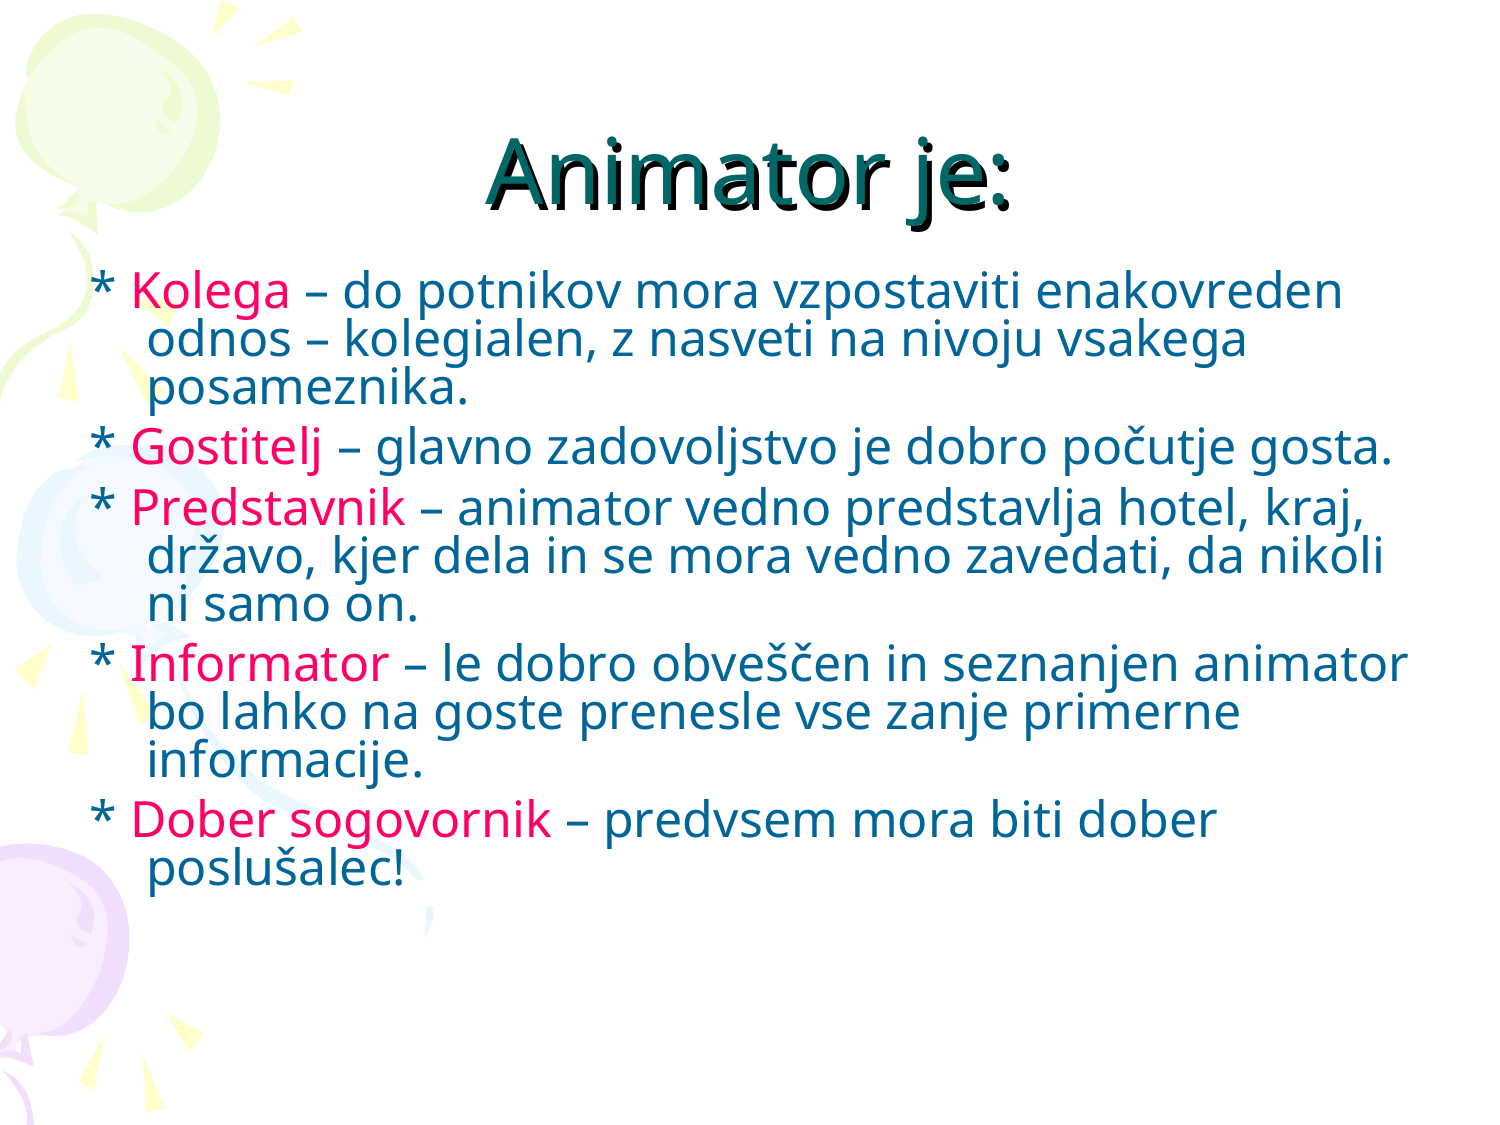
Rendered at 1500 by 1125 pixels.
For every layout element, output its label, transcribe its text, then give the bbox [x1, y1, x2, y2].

title Animator je: [72, 16, 1426, 233]
list * Kolega – do potnikov mora vzpostaviti enakovreden odnos – kolegialen, z nasveti na nivoju vsakega posameznika. * Gostitelj – glavno zadovoljstvo je dobro počutje gosta. * Predstavnik – animator vedno predstavlja hotel, kraj, državo, kjer dela in se mora vedno zavedati, da nikoli ni samo on. * Informator – le dobro obveščen in seznanjen animator bo lahko na goste prenesle vse zanje primerne informacije. * Dober sogovornik – predvsem mora biti dober poslušalec! [75, 262, 1426, 994]
